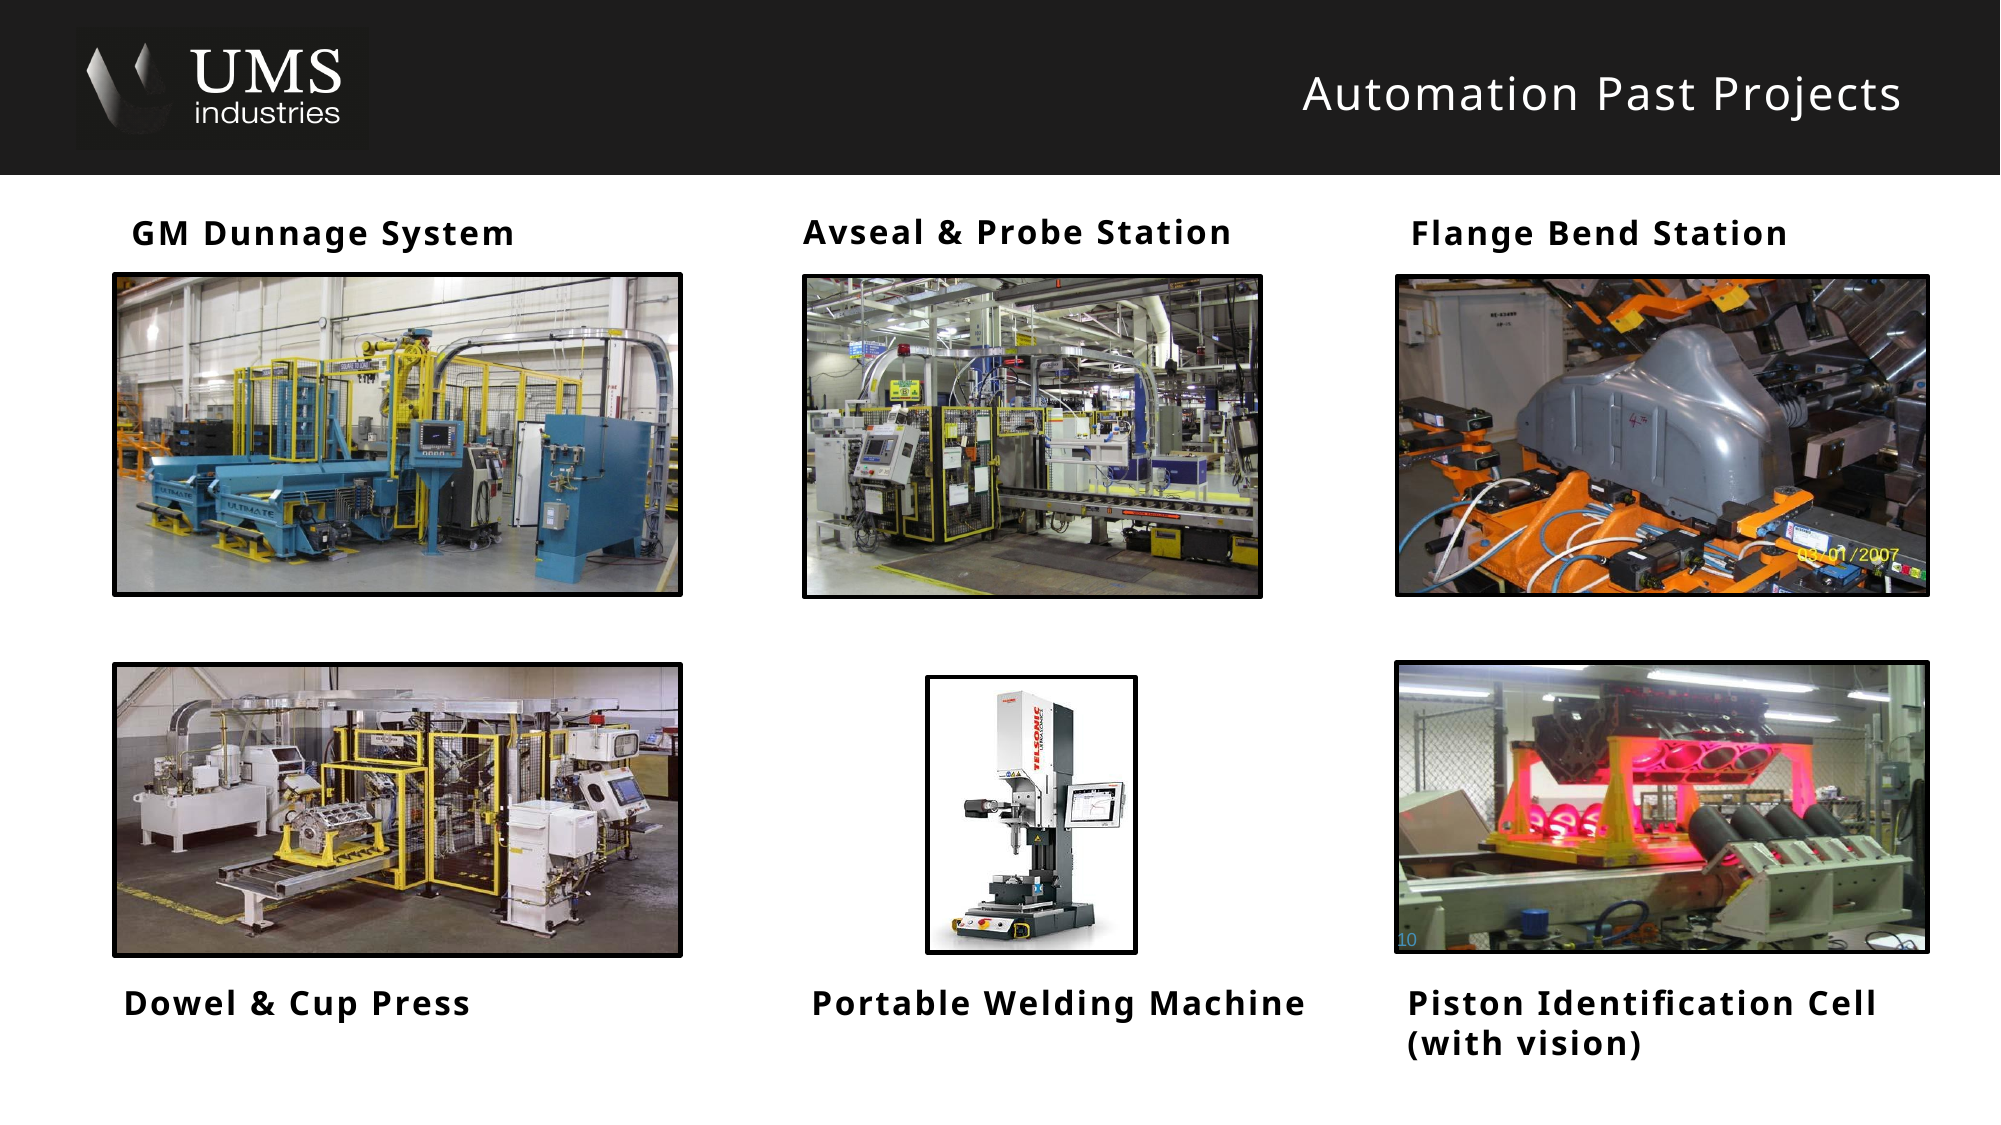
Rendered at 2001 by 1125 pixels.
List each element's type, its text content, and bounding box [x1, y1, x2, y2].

text_box Portable Welding Machine [796, 975, 1392, 1031]
text_box Avseal & Probe Station [788, 203, 1467, 260]
text_box Piston Identification Cell (with vision) [1392, 975, 2000, 1071]
picture [76, 27, 369, 150]
text_box 10 [1396, 662, 1928, 952]
text_box [0, 0, 2000, 175]
picture [117, 667, 678, 953]
picture [930, 690, 1128, 950]
text_box GM Dunnage System [116, 204, 796, 261]
text_box Flange Bend Station [1395, 204, 2000, 261]
picture [117, 277, 678, 592]
picture [807, 278, 1258, 595]
picture [1399, 279, 1926, 593]
text_box Automation Past Projects [1287, 57, 1924, 128]
text_box Dowel & Cup Press [108, 975, 787, 1031]
